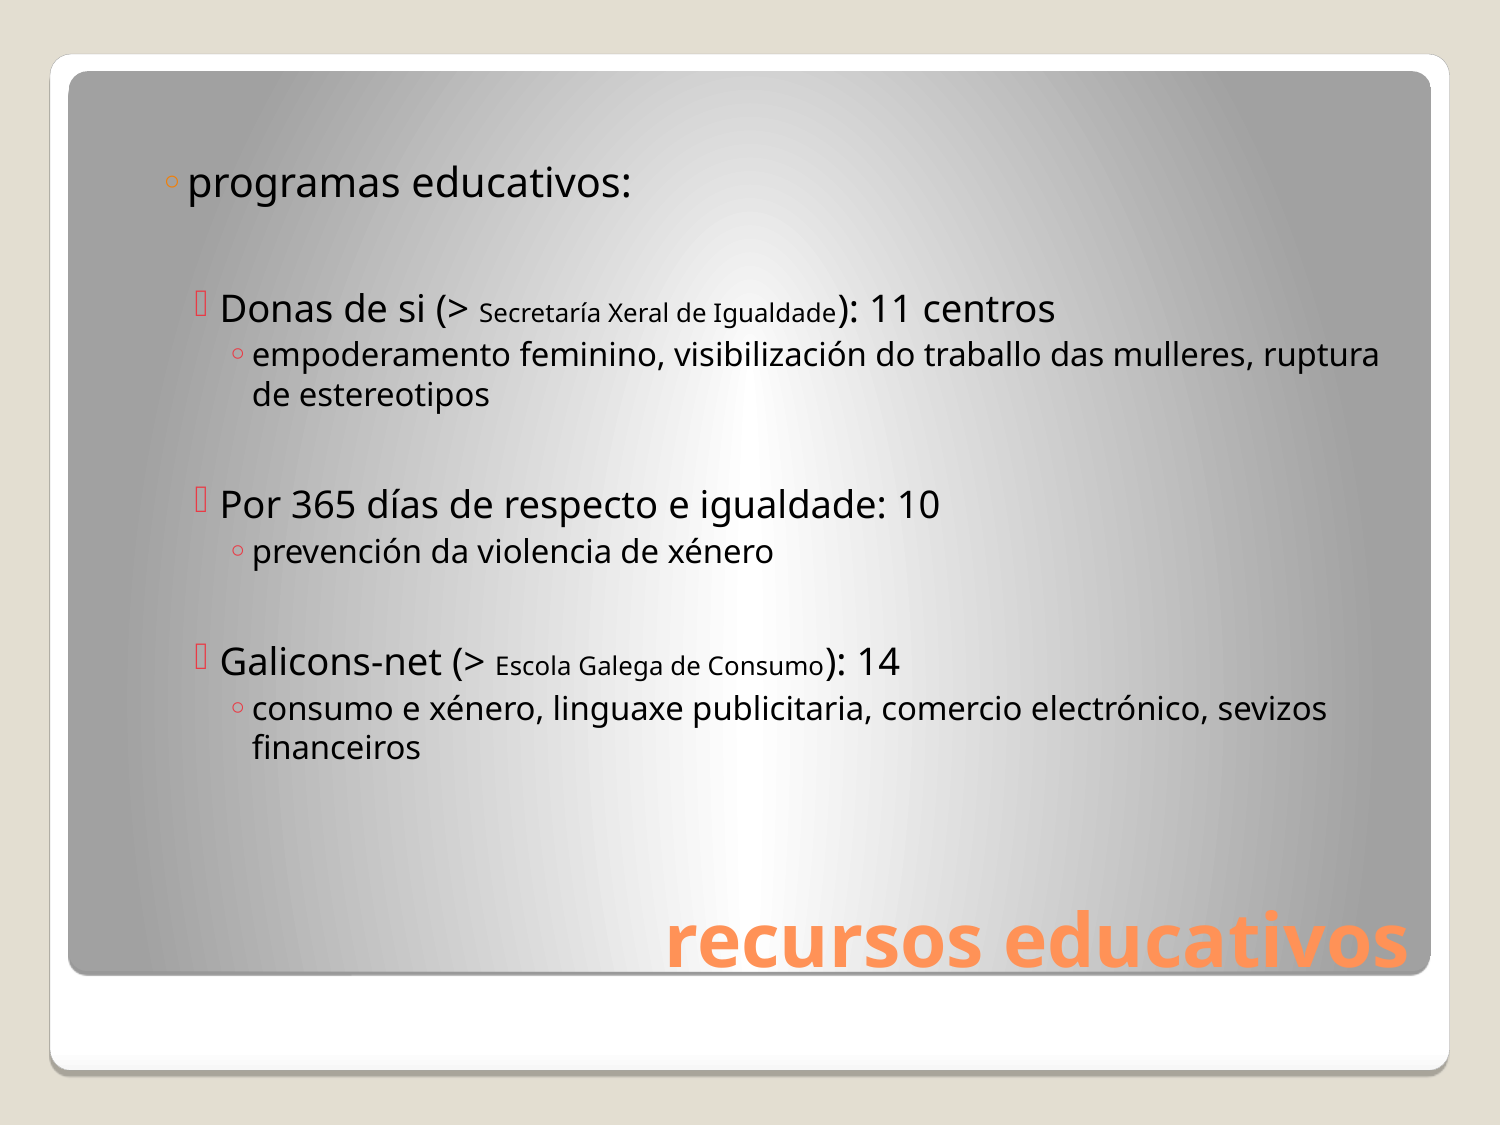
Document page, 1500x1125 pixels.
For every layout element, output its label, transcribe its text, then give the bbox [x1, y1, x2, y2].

list programas educativos: Donas de si (> Secretaría Xeral de Igualdade): 11 centros empoderamento feminino, visibilización do traballo das mulleres, ruptura de estereotipos Por 365 días de respecto e igualdade: 10 prevención da violencia de xénero Galicons-net (> Escola Galega de Consumo): 14 consumo e xénero, linguaxe publicitaria, comercio electrónico, sevizos financeiros [82, 86, 1425, 774]
title recursos educativos [82, 817, 1425, 990]
